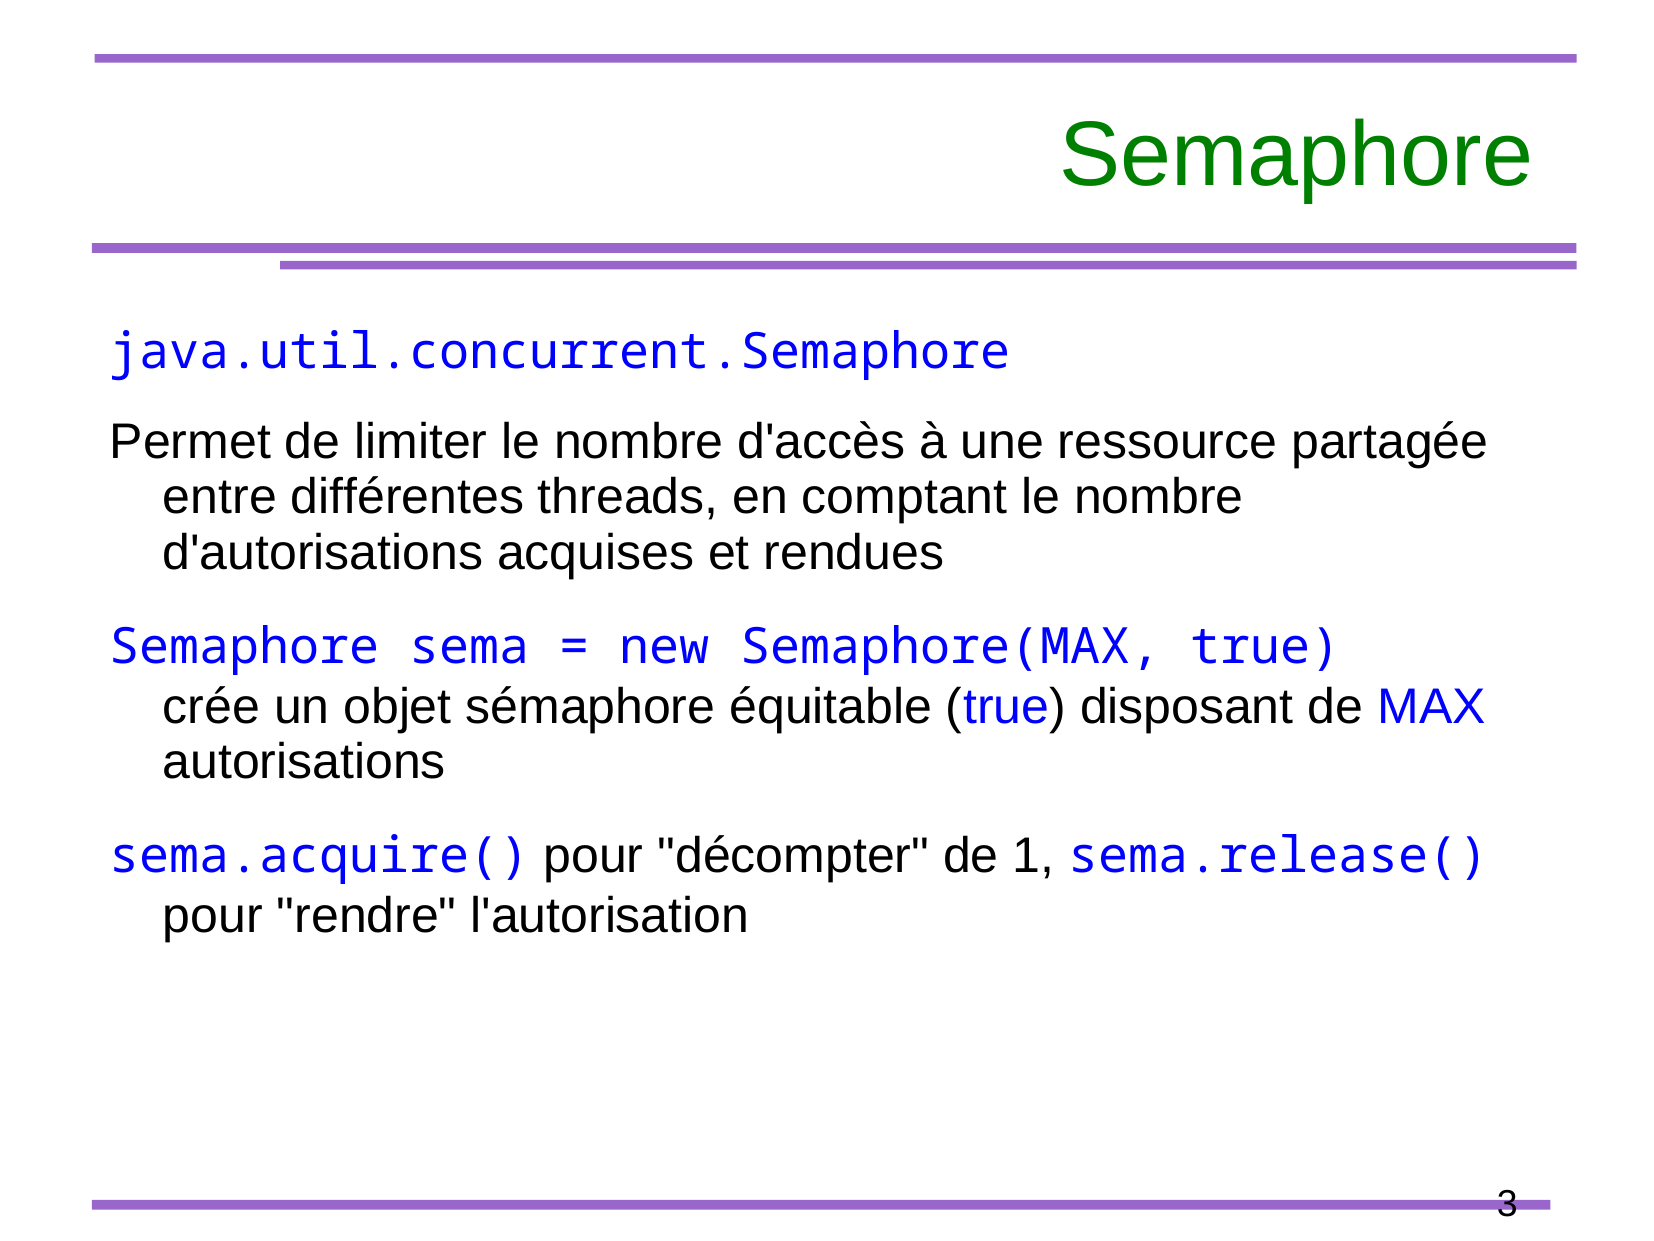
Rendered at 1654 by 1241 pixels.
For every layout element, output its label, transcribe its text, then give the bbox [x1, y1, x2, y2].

list java.util.concurrent.Semaphore Permet de limiter le nombre d'accès à une ressource partagée entre différentes threads, en comptant le nombre d'autorisations acquises et rendues Semaphore sema = new Semaphore(MAX, true) crée un objet sémaphore équitable (true) disposant de MAX autorisations sema.acquire() pour "décompter" de 1, sema.release() pour "rendre" l'autorisation [92, 315, 1563, 1163]
title Semaphore [121, 49, 1534, 257]
